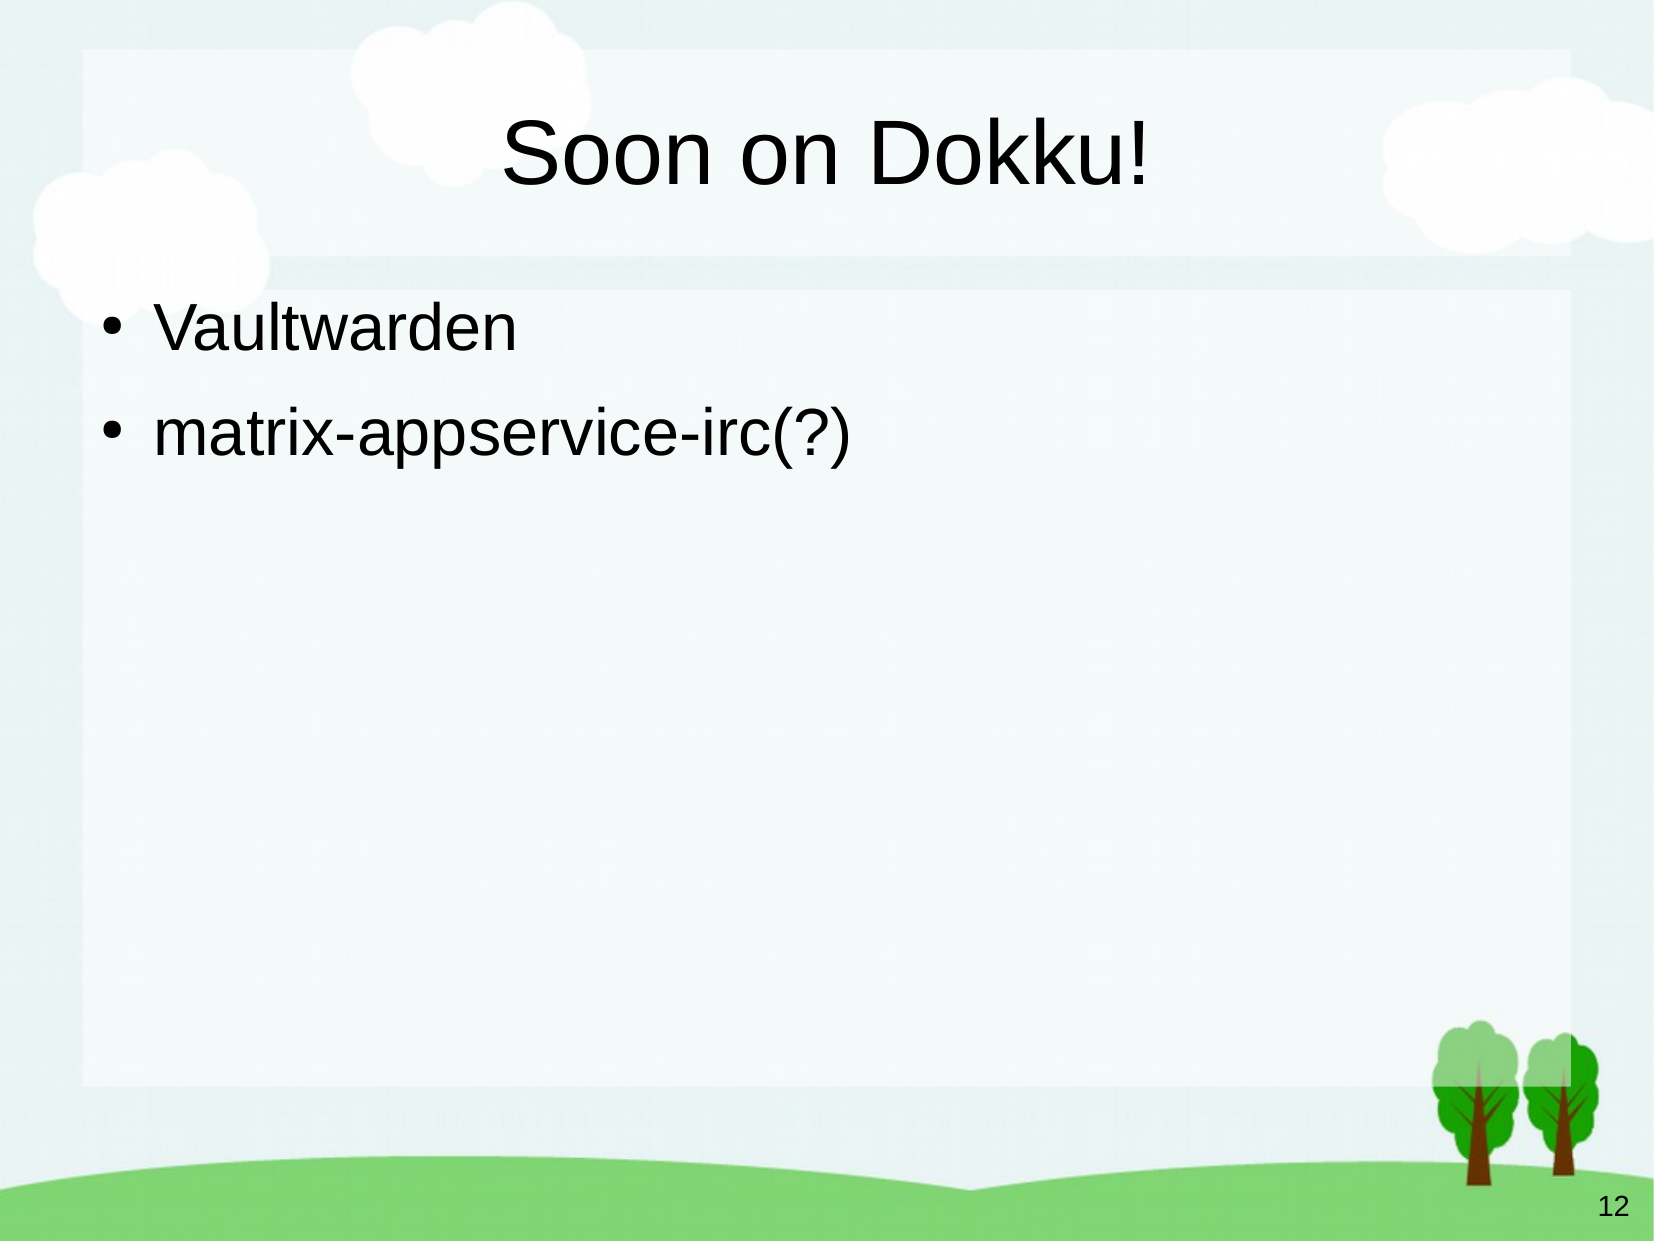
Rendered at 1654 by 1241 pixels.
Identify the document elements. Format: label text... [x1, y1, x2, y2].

list Vaultwarden matrix-appservice-irc(?) [82, 290, 1571, 1087]
title Soon on Dokku! [82, 49, 1571, 257]
picture [0, 0, 1654, 1241]
